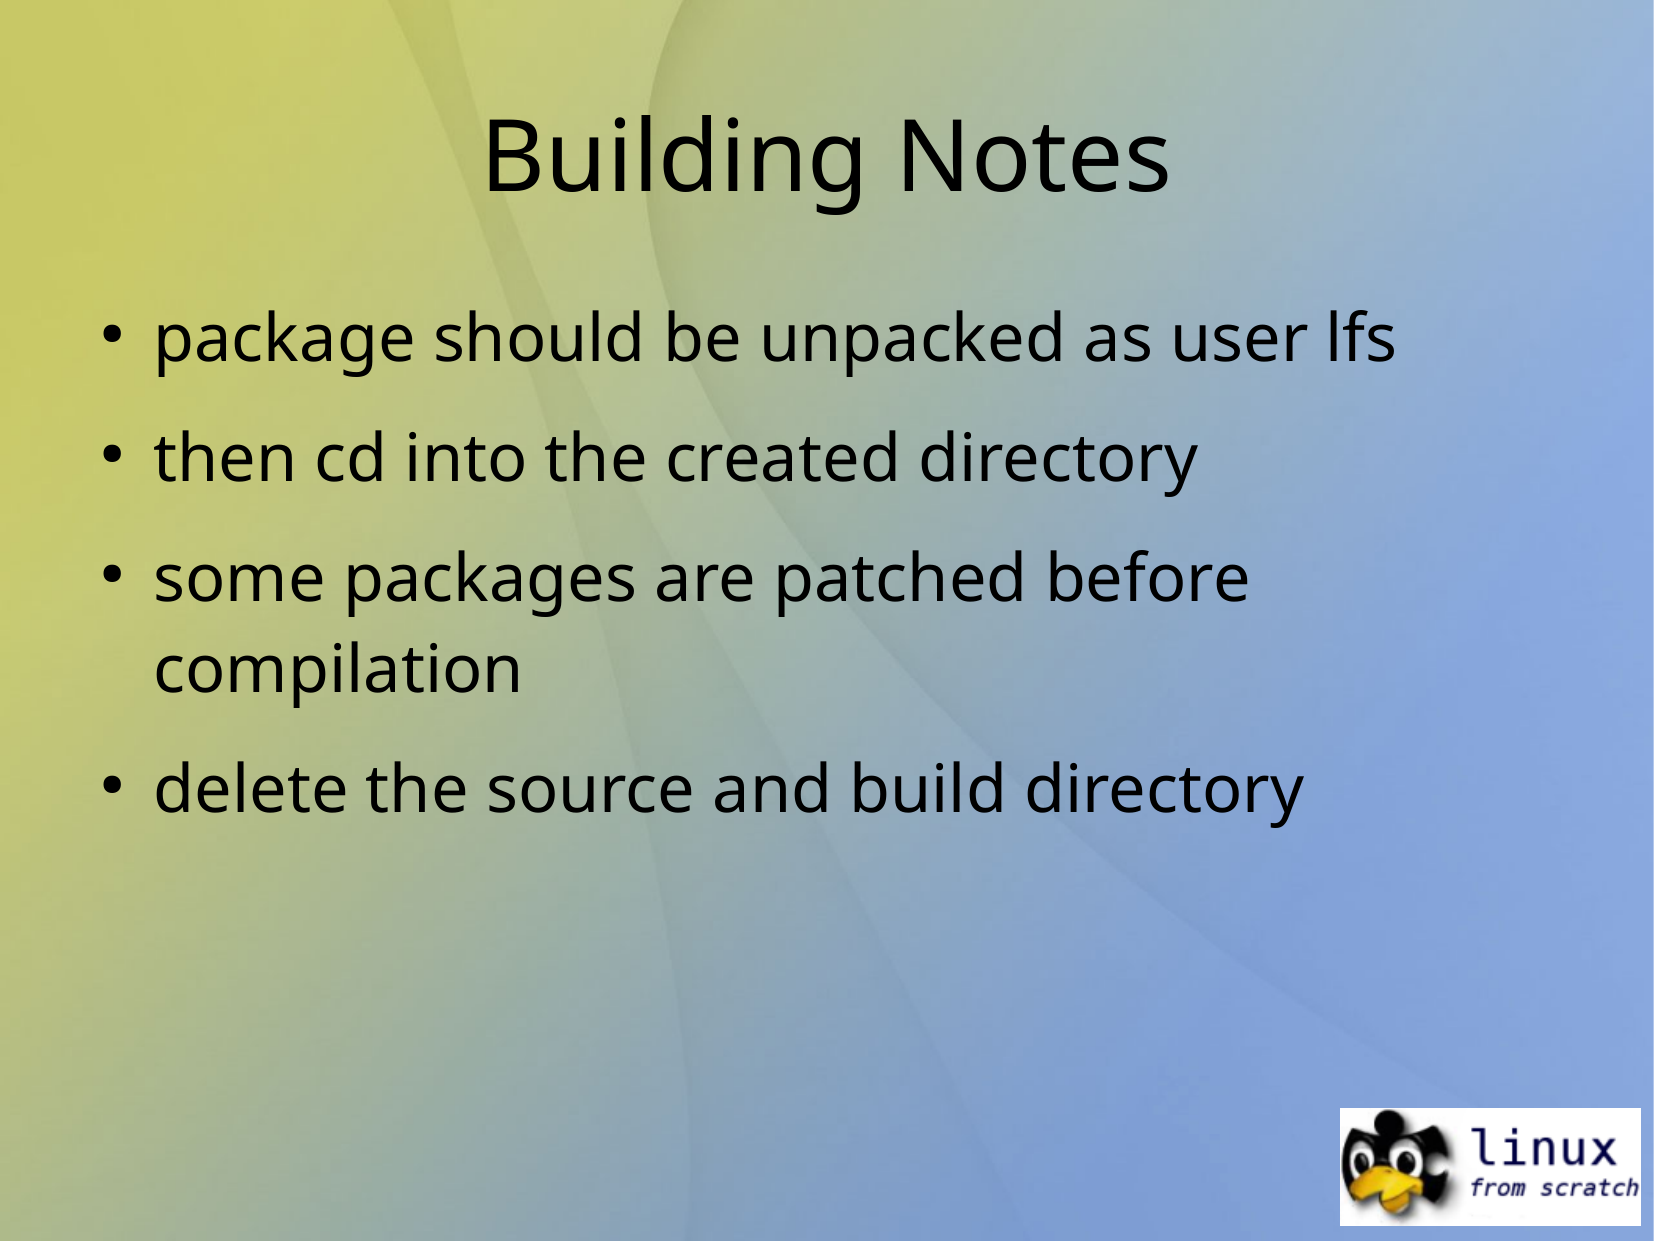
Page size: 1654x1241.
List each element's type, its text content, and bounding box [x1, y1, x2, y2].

picture [0, 0, 1654, 1241]
list package should be unpacked as user lfs then cd into the created directory some packages are patched before compilation delete the source and build directory [82, 290, 1571, 1094]
title Building Notes [82, 56, 1571, 250]
